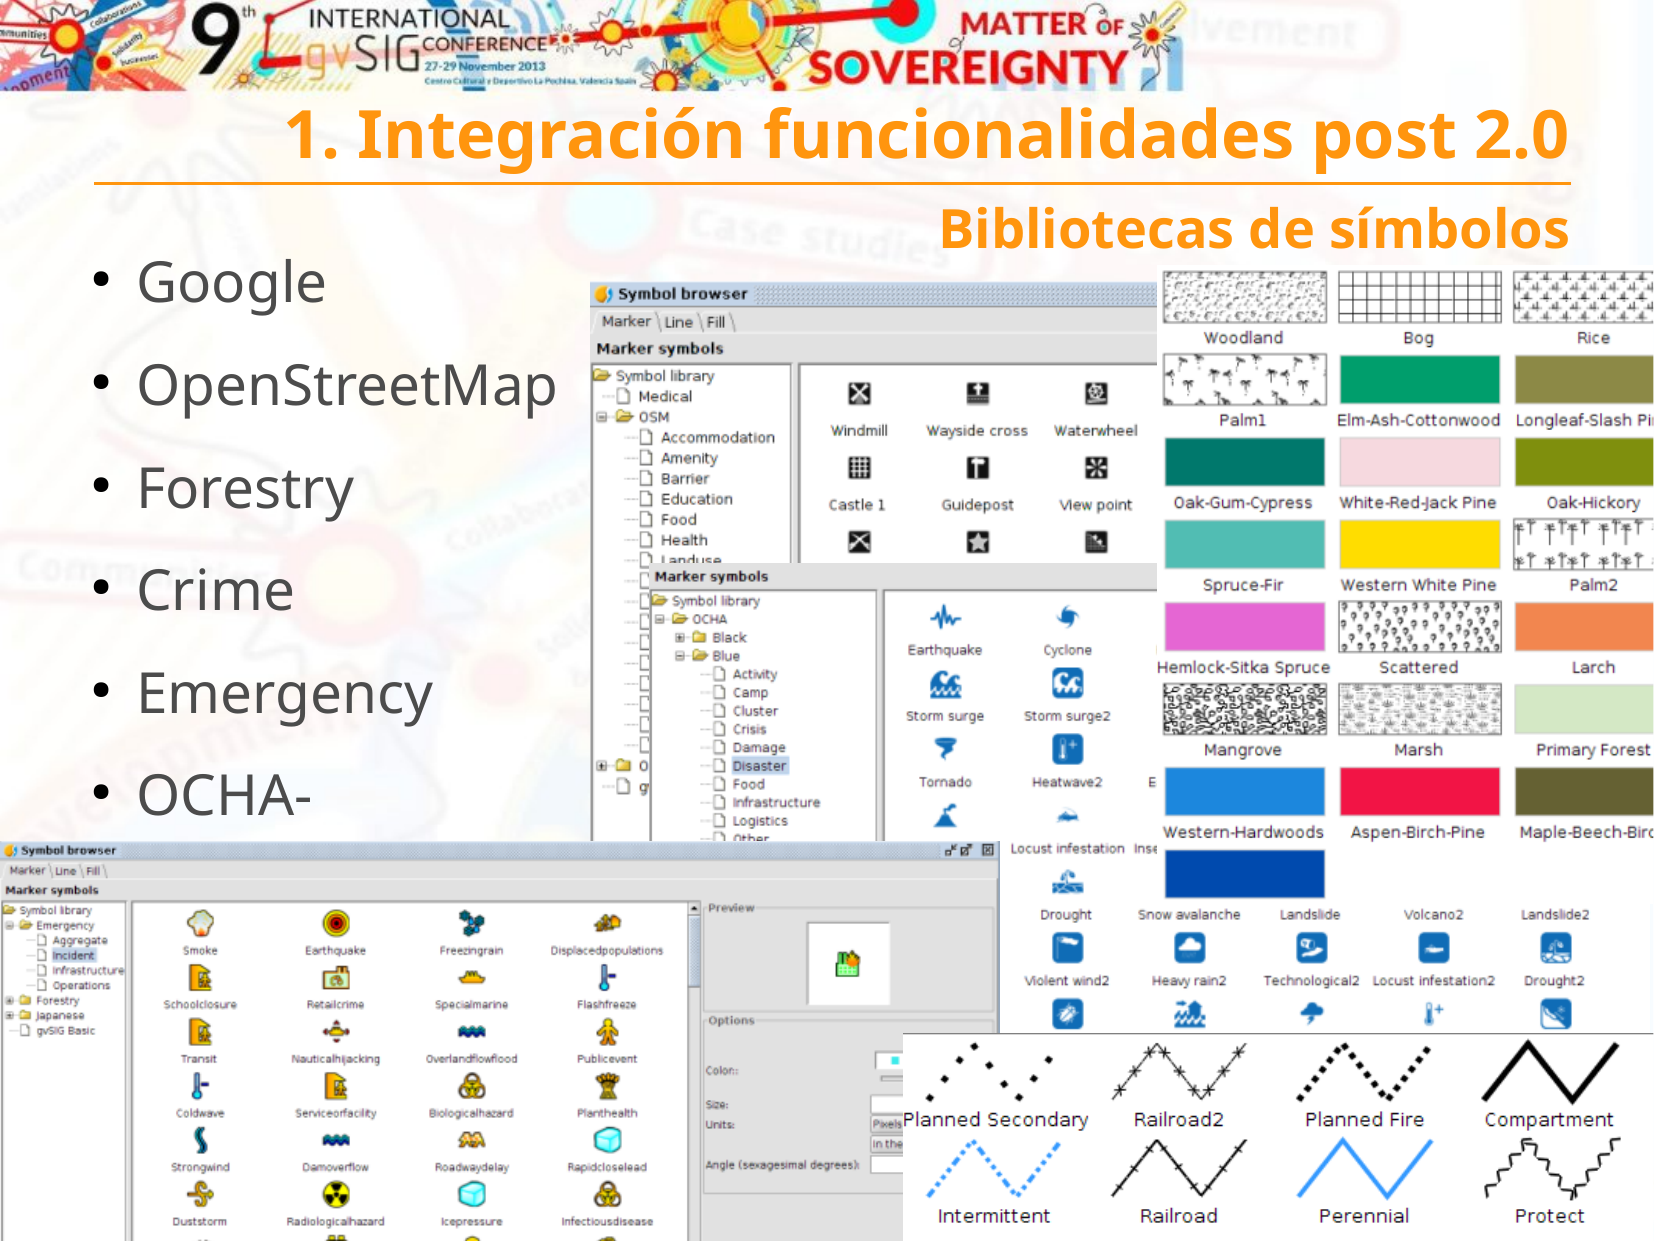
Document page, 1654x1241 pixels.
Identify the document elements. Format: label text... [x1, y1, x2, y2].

title Bibliotecas de símbolos [82, 183, 1571, 272]
title 1. Integración funcionalidades post 2.0 [82, 88, 1571, 178]
list Google OpenStreetMap Forestry Crime Emergency OCHA-Humanitarian [76, 242, 562, 841]
picture [0, 0, 1654, 1241]
